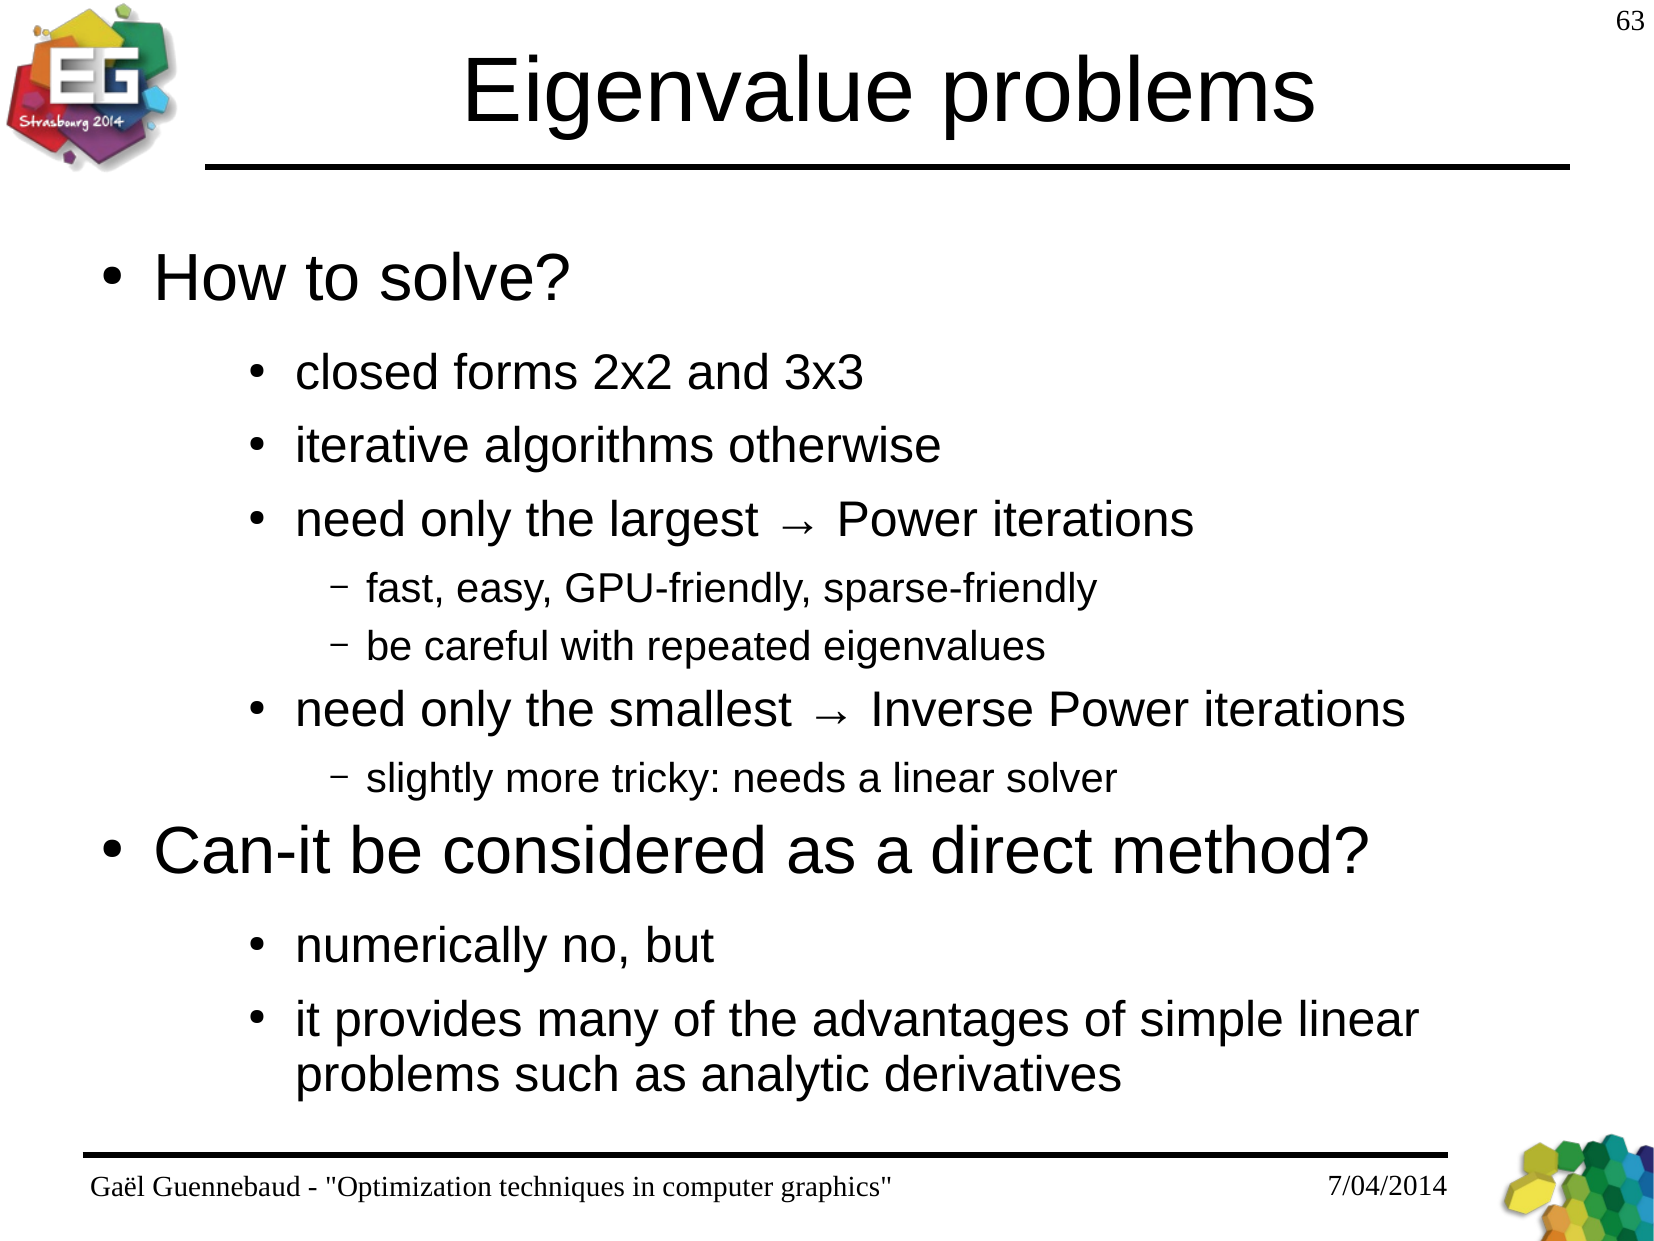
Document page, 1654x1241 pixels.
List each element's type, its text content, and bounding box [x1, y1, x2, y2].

picture [0, 0, 180, 180]
list How to solve? closed forms 2x2 and 3x3 iterative algorithms otherwise need only the largest → Power iterations fast, easy, GPU-friendly, sparse-friendly be careful with repeated eigenvalues need only the smallest → Inverse Power iterations slightly more tricky: needs a linear solver Can-it be considered as a direct method? numerically no, but it provides many of the advantages of simple linear problems such as analytic derivatives [82, 240, 1571, 1126]
title Eigenvalue problems [210, 31, 1571, 148]
picture [1499, 1128, 1654, 1241]
